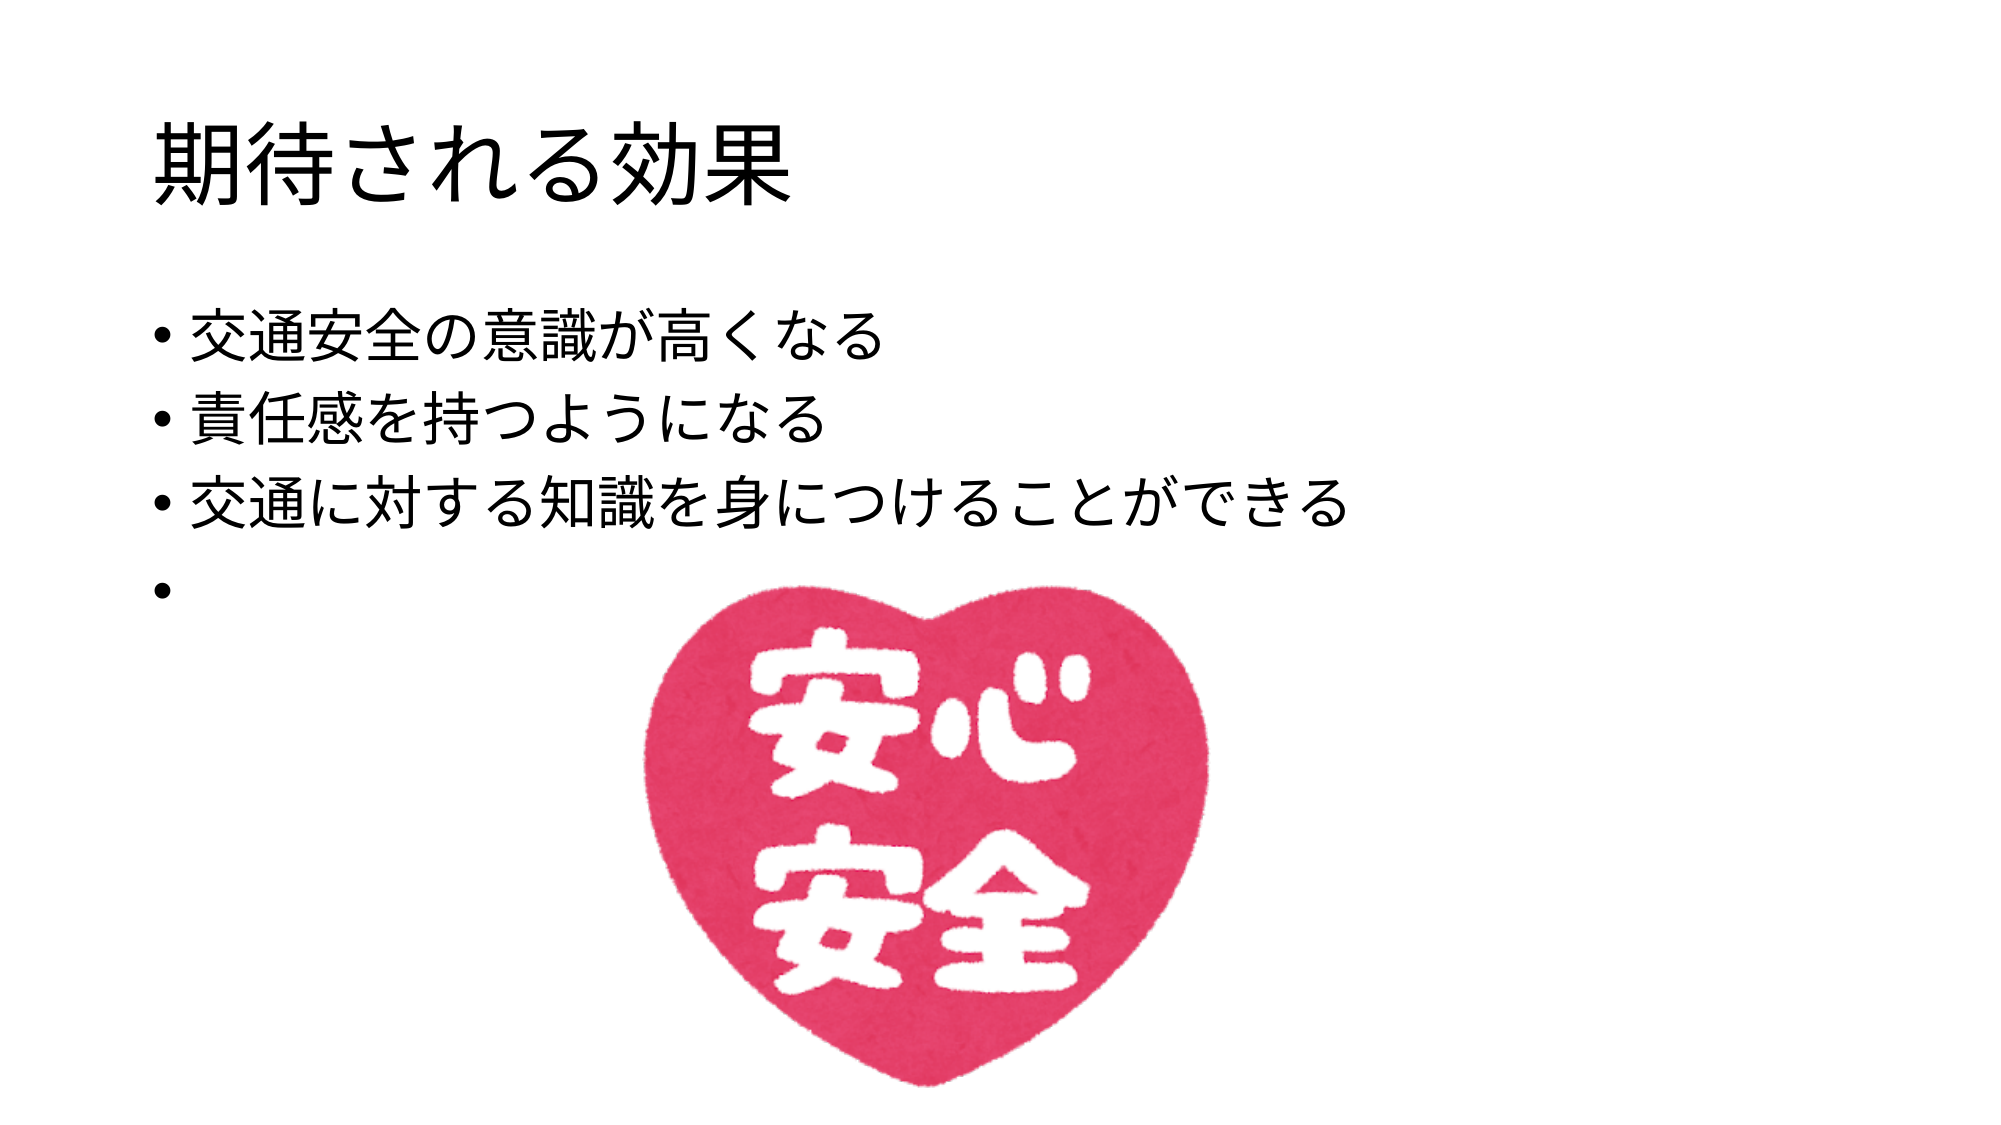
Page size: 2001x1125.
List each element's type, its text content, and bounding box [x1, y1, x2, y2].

picture [616, 523, 1242, 1125]
list 交通安全の意識が高くなる 責任感を持つようになる 交通に対する知識を身につけることができる [137, 299, 1863, 1014]
title 期待される効果 [137, 59, 1863, 278]
